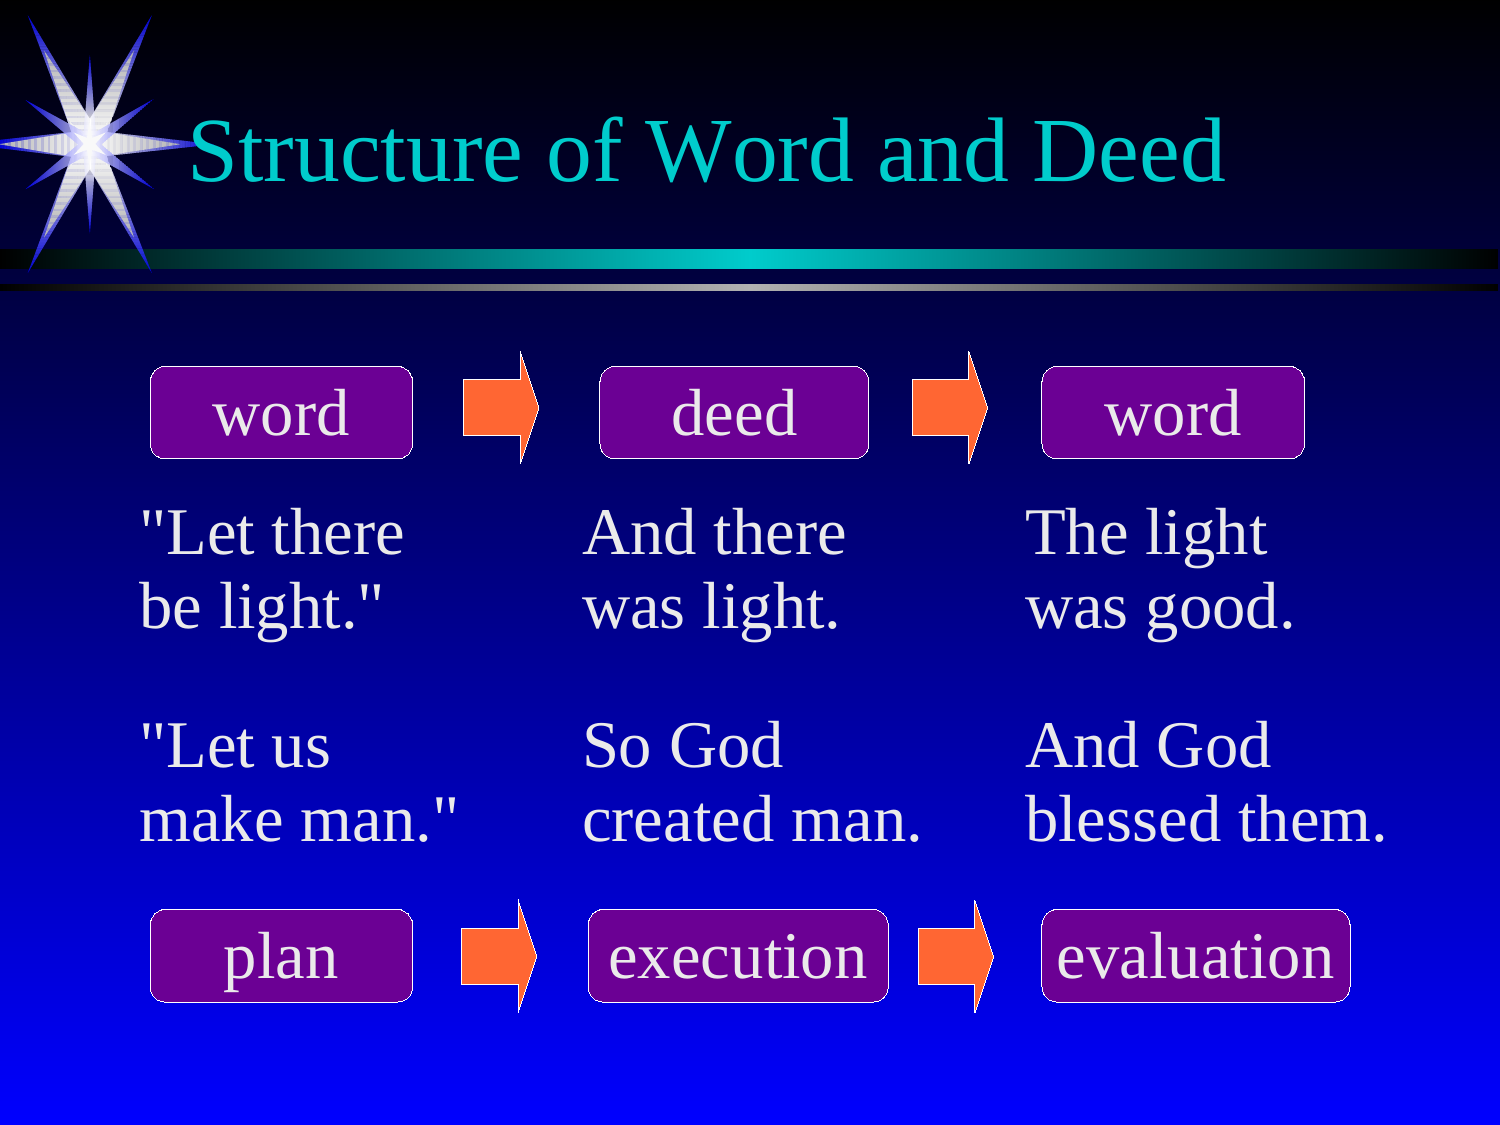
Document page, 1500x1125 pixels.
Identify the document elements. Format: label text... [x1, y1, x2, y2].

text_box So God created man. [567, 700, 980, 864]
text_box word [1041, 366, 1305, 459]
text_box [463, 351, 539, 464]
text_box word [150, 366, 413, 459]
text_box [912, 351, 988, 464]
text_box plan [150, 909, 413, 1003]
title Structure of Word and Deed [187, 56, 1463, 244]
text_box The light was good. [1010, 487, 1423, 651]
text_box [918, 900, 994, 1013]
text_box And God blessed them. [1010, 700, 1423, 864]
text_box [461, 899, 537, 1013]
text_box deed [599, 366, 869, 459]
text_box "Let us make man." [124, 700, 488, 864]
text_box evaluation [1041, 909, 1351, 1003]
text_box And there was light. [567, 487, 980, 651]
text_box execution [588, 909, 889, 1003]
text_box "Let there be light." [124, 487, 537, 651]
